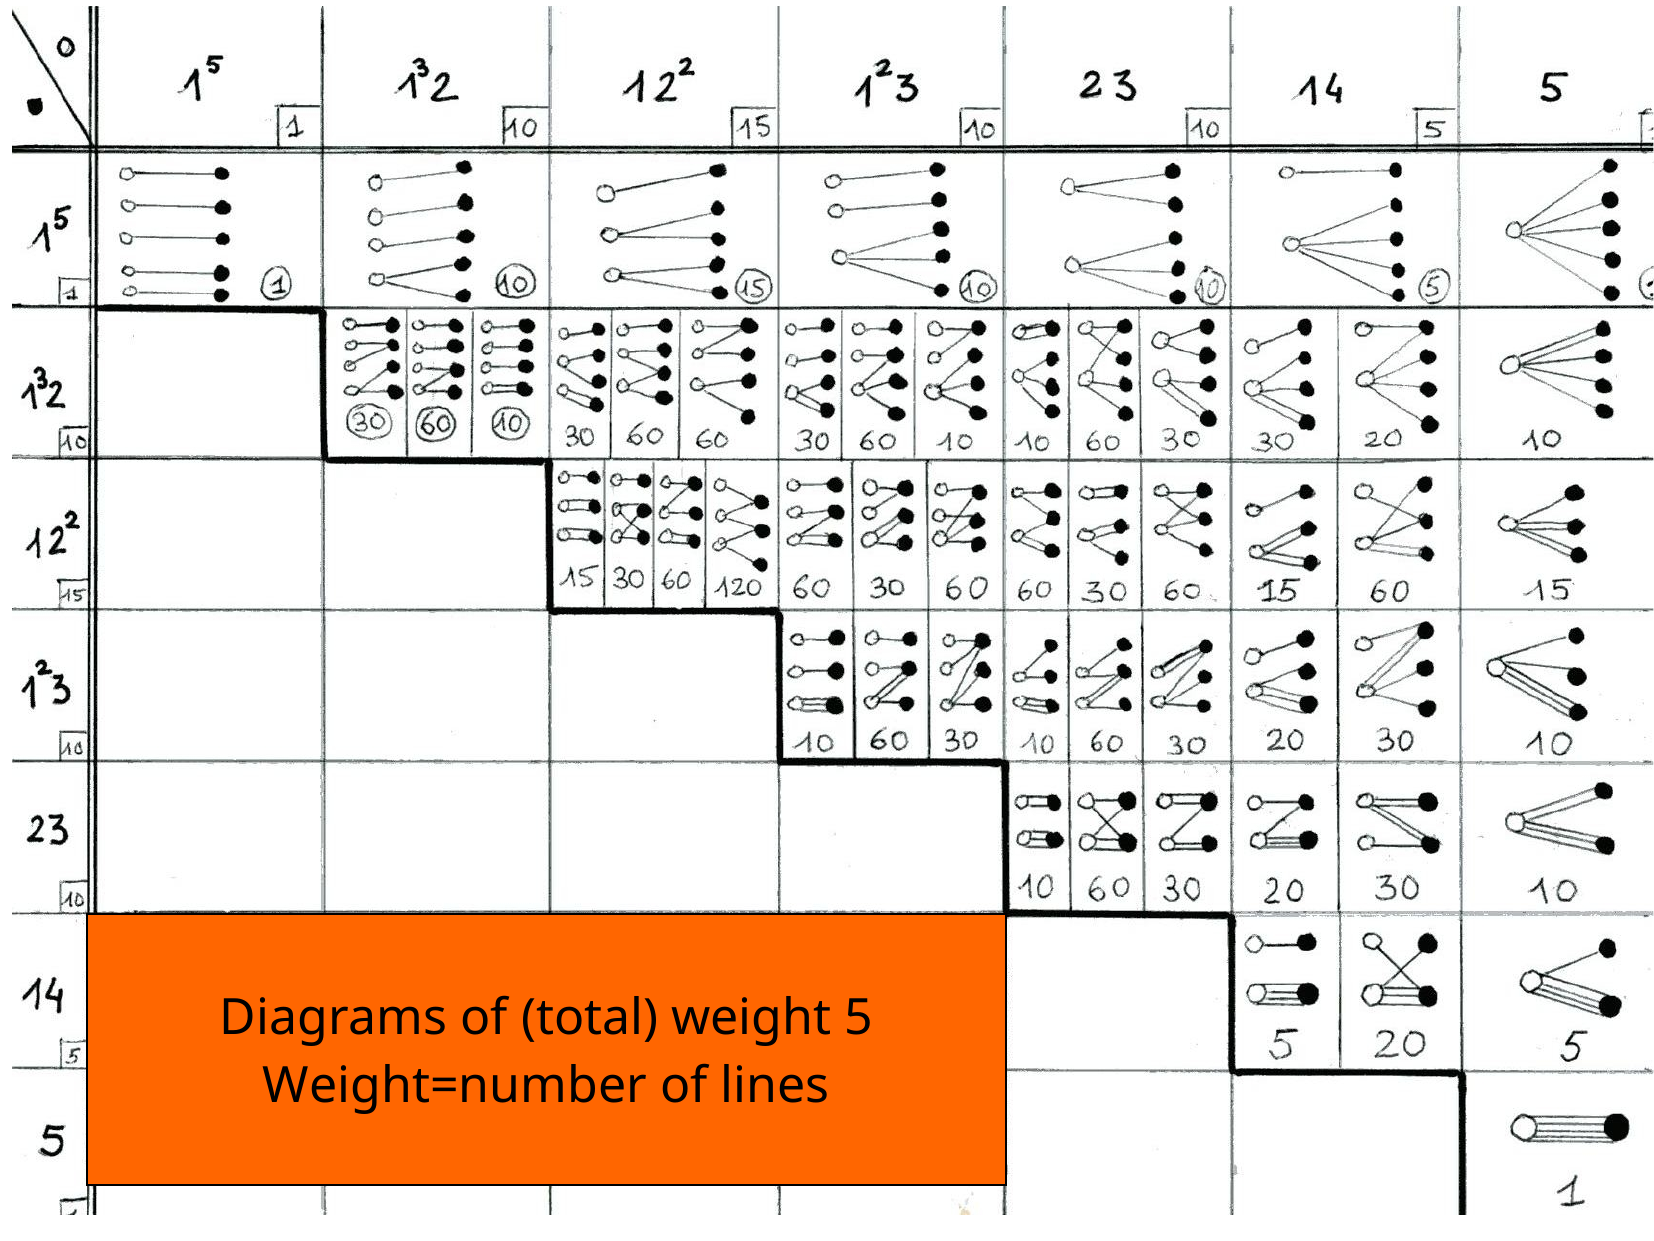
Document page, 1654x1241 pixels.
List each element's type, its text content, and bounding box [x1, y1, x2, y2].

text_box Diagrams of (total) weight 5 Weight=number of lines [87, 913, 1006, 1185]
picture [12, 6, 1654, 1215]
